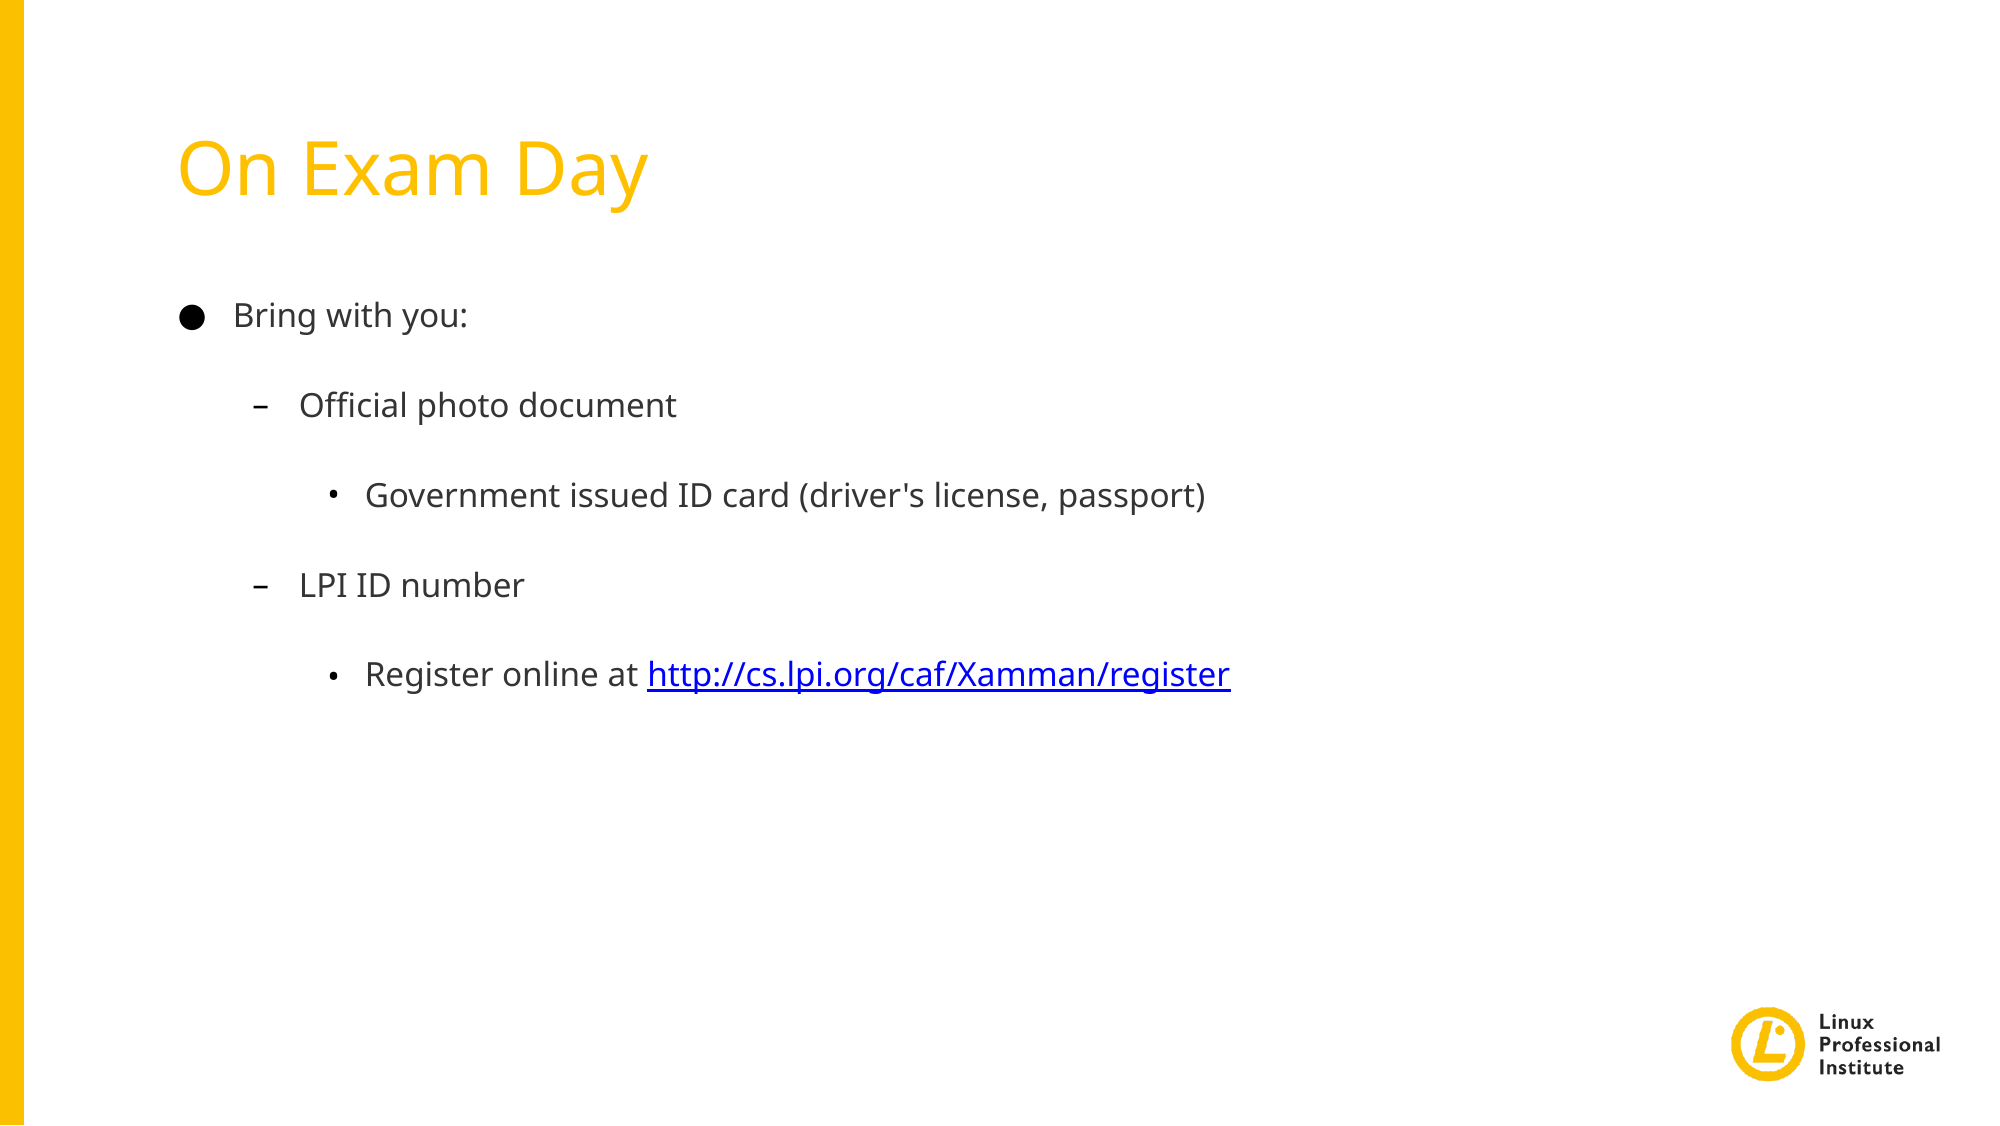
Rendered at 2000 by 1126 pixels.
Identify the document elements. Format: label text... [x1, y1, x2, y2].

picture [1701, 987, 1969, 1101]
text_box Bring with you: Official photo document Government issued ID card (driver's license, passport) LPI ID number Register online at http://cs.lpi.org/caf/Xamman/register [162, 286, 1347, 815]
text_box On Exam Day [161, 99, 1886, 261]
text_box [0, 0, 24, 1125]
